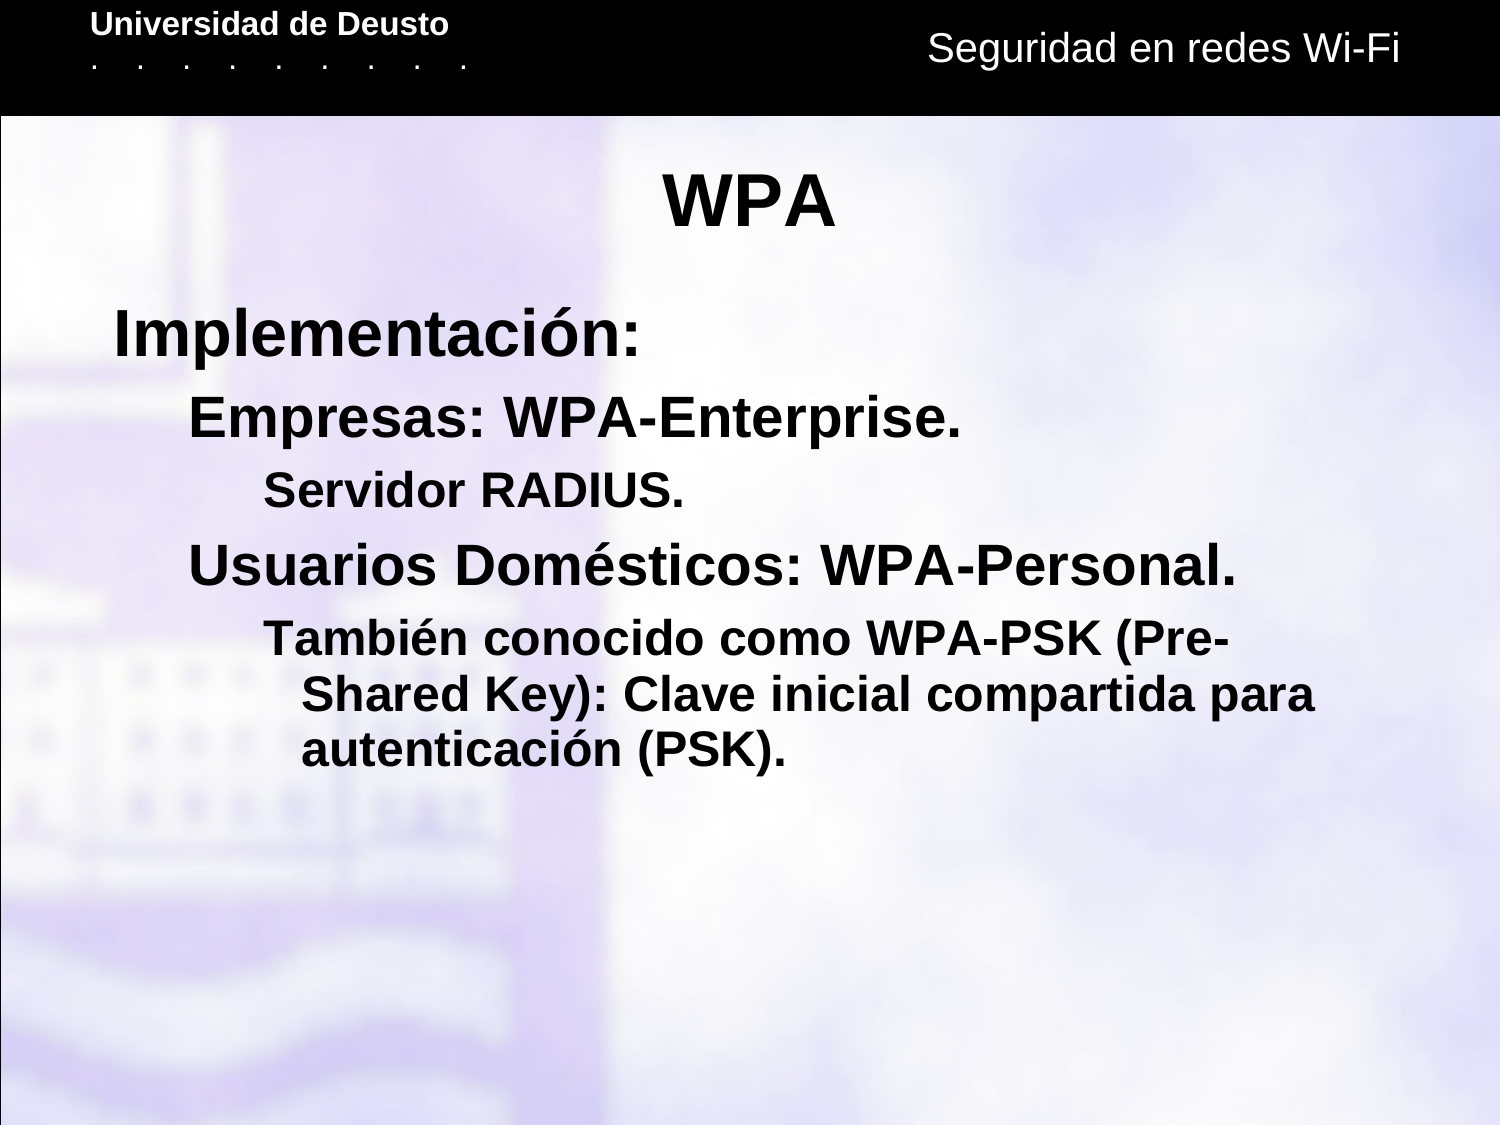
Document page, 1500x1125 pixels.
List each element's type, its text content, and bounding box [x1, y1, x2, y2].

title WPA [112, 137, 1388, 263]
picture [1, 116, 1500, 1125]
list Implementación: Empresas: WPA-Enterprise. Servidor RADIUS. Usuarios Domésticos: WPA-Personal. También conocido como WPA-PSK (Pre-Shared Key): Clave inicial compartida para autenticación (PSK). [114, 295, 1390, 983]
